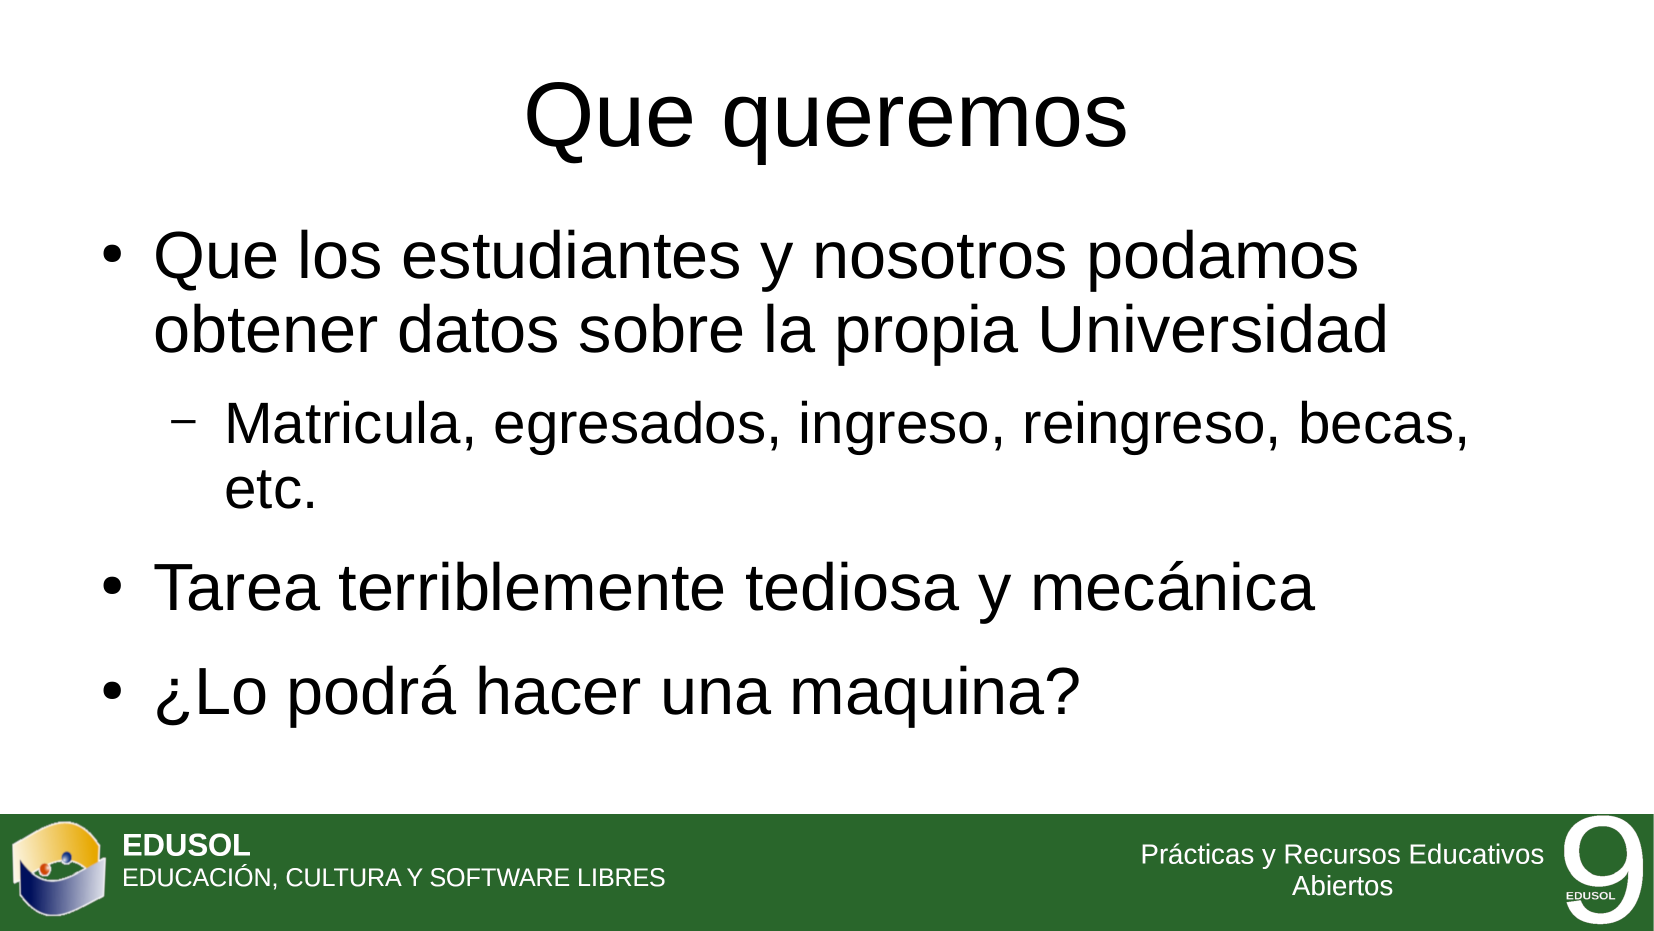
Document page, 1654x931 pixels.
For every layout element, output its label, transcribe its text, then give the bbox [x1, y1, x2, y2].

list Que los estudiantes y nosotros podamos obtener datos sobre la propia Universidad Matricula, egresados, ingreso, reingreso, becas, etc. Tarea terriblemente tediosa y mecánica ¿Lo podrá hacer una maquina? [82, 217, 1571, 758]
title Que queremos [82, 37, 1571, 193]
picture [0, 814, 1654, 931]
